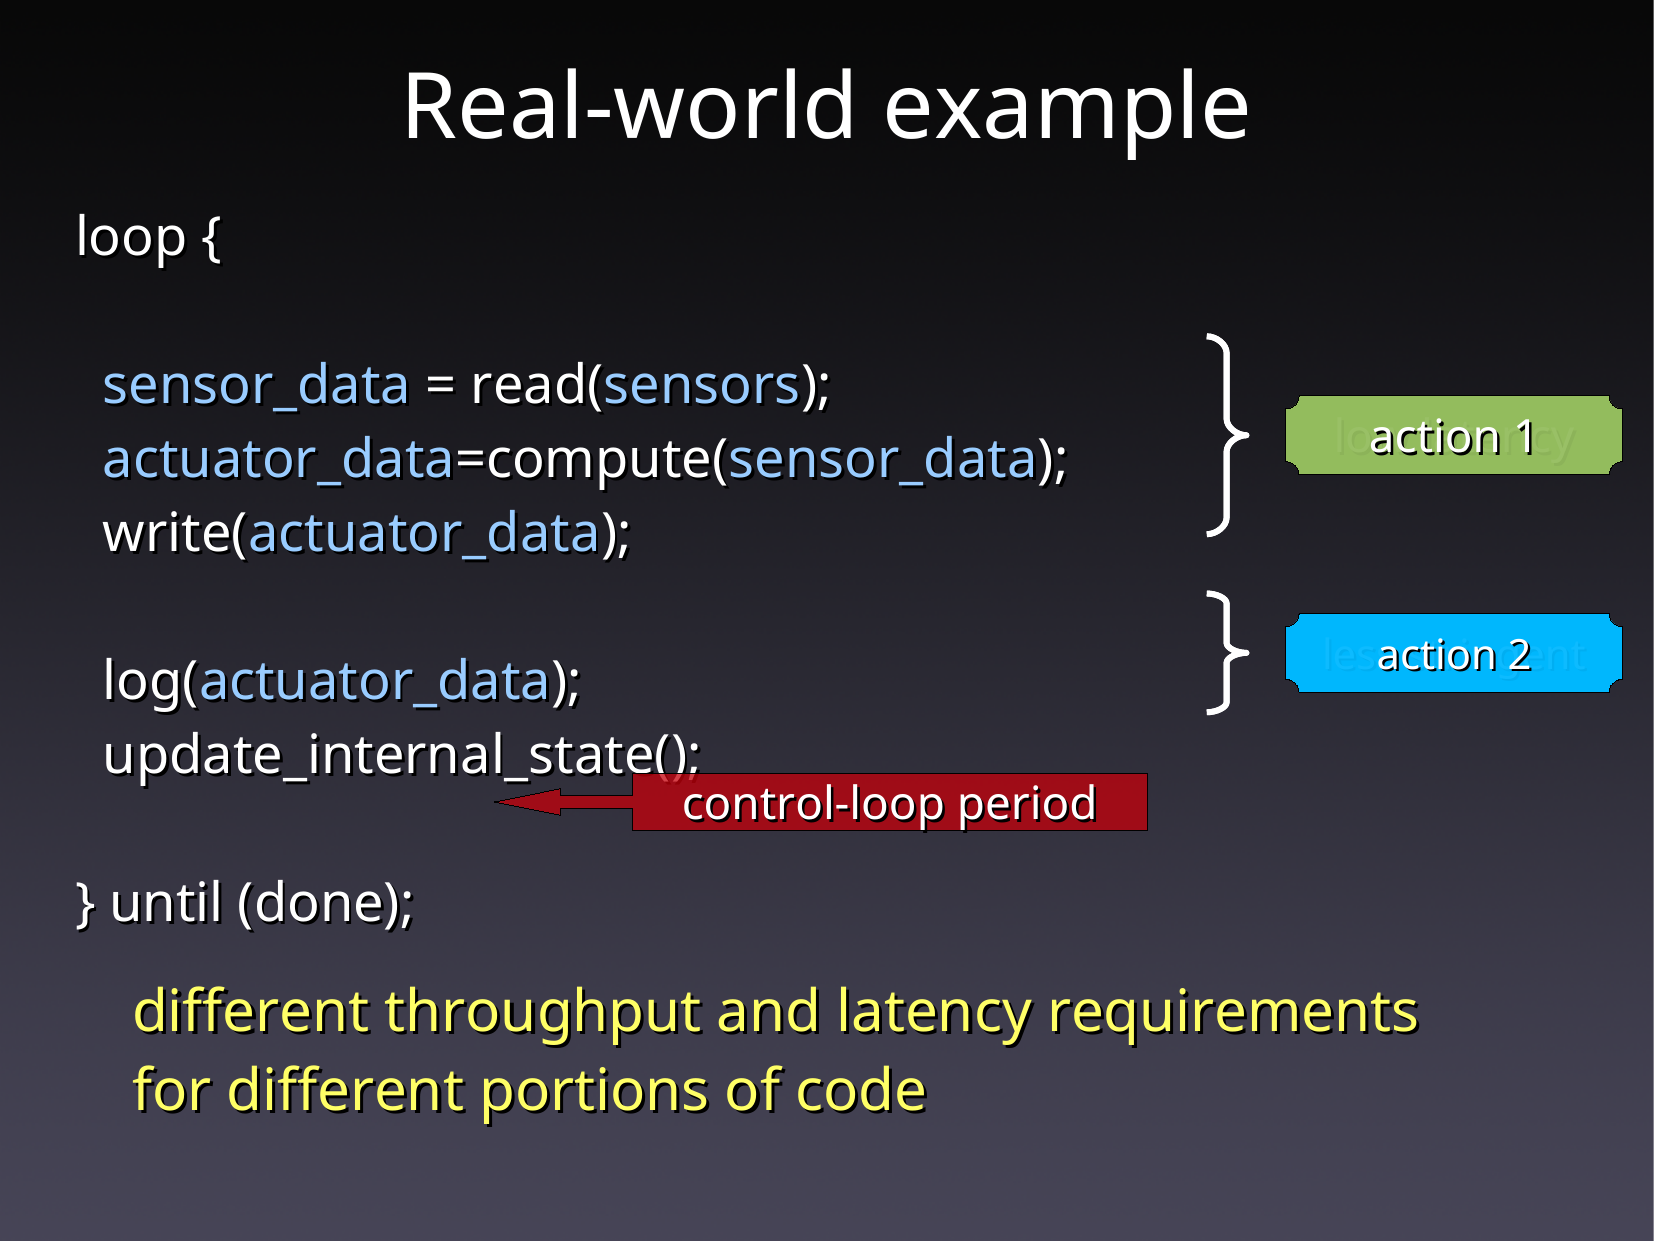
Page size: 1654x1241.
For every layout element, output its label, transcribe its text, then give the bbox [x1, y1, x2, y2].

picture [0, 0, 1654, 1241]
text_box action 2 [1285, 613, 1623, 693]
text_box loop { sensor_data = read(sensors); actuator_data=compute(sensor_data); write(actuator_data); log(actuator_data); update_internal_state(); } until (done); [75, 197, 1188, 926]
text_box different throughput and latency requirements for different portions of code [132, 969, 1522, 1128]
title Real-world example [120, 0, 1533, 208]
text_box action 1 [1285, 395, 1623, 475]
text_box control-loop period [494, 773, 1148, 831]
